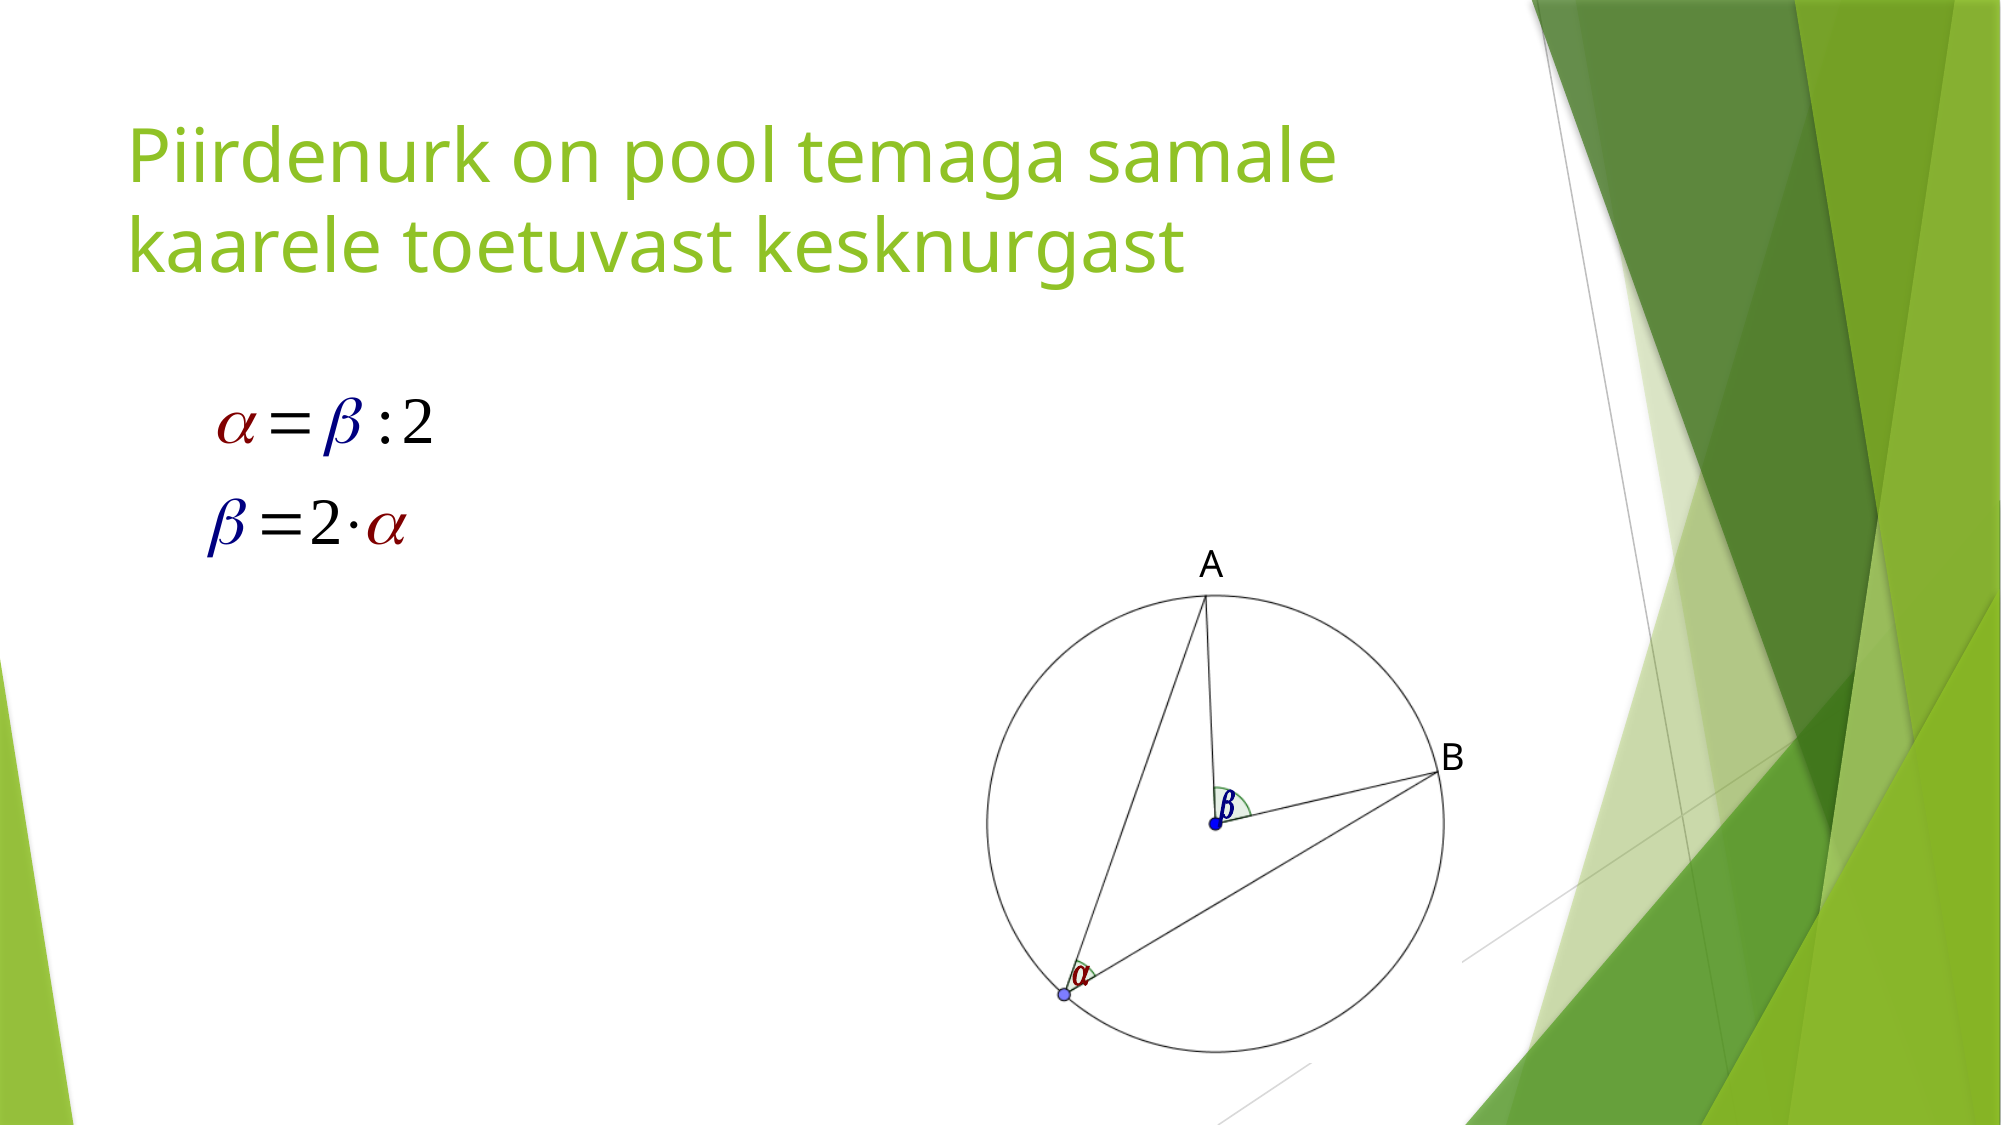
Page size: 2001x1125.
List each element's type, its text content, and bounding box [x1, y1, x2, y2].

chart [1064, 963, 1099, 988]
chart [206, 383, 441, 460]
text_box A [1184, 532, 1237, 593]
title Piirdenurk on pool temaga samale kaarele toetuvast kesknurgast [111, 99, 1522, 317]
picture [974, 992, 1462, 1063]
list [111, 354, 1522, 992]
chart [196, 484, 420, 562]
chart [1210, 787, 1245, 828]
text_box B [1425, 725, 1467, 786]
